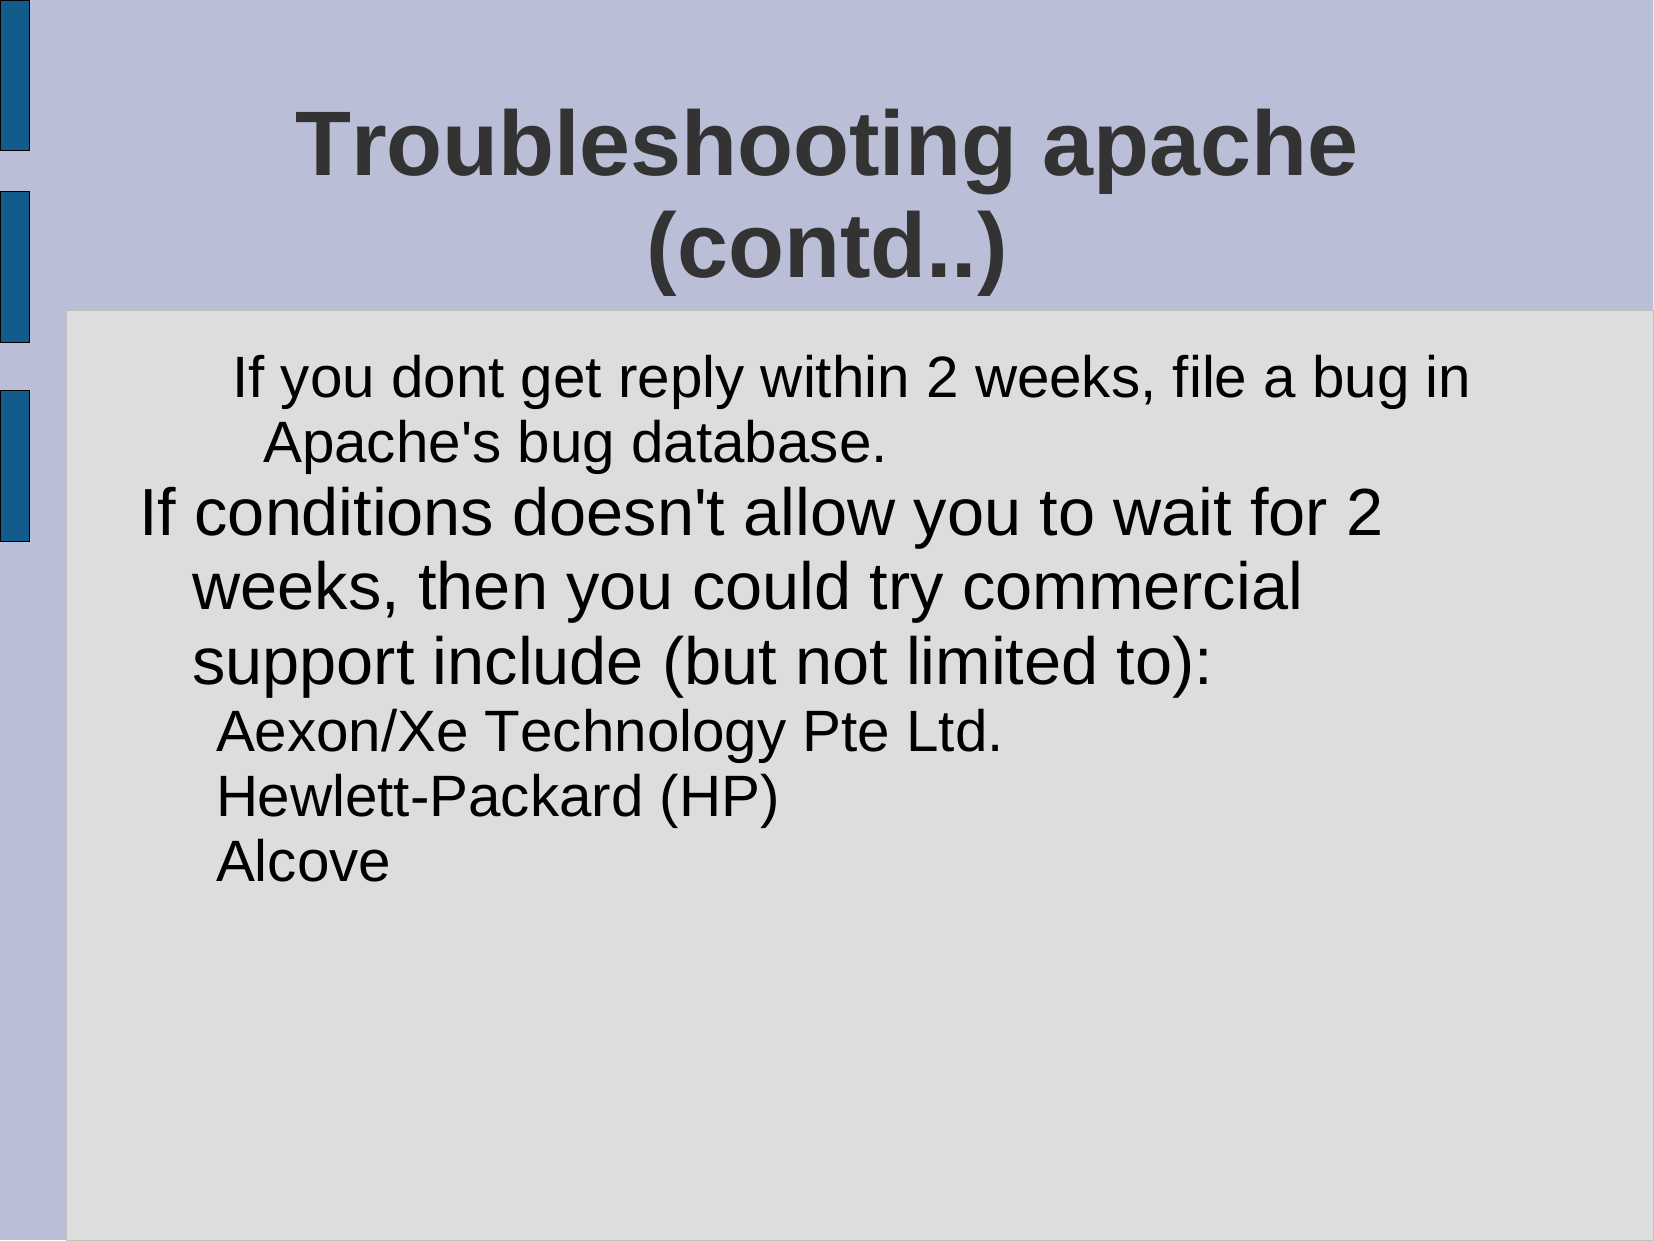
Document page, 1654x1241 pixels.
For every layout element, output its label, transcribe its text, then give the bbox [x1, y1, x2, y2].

list If you dont get reply within 2 weeks, file a bug in Apache's bug database. If conditions doesn't allow you to wait for 2 weeks, then you could try commercial support include (but not limited to): Aexon/Xe Technology Pte Ltd. Hewlett-Packard (HP) Alcove [121, 344, 1534, 1127]
title Troubleshooting apache (contd..) [121, 91, 1534, 299]
